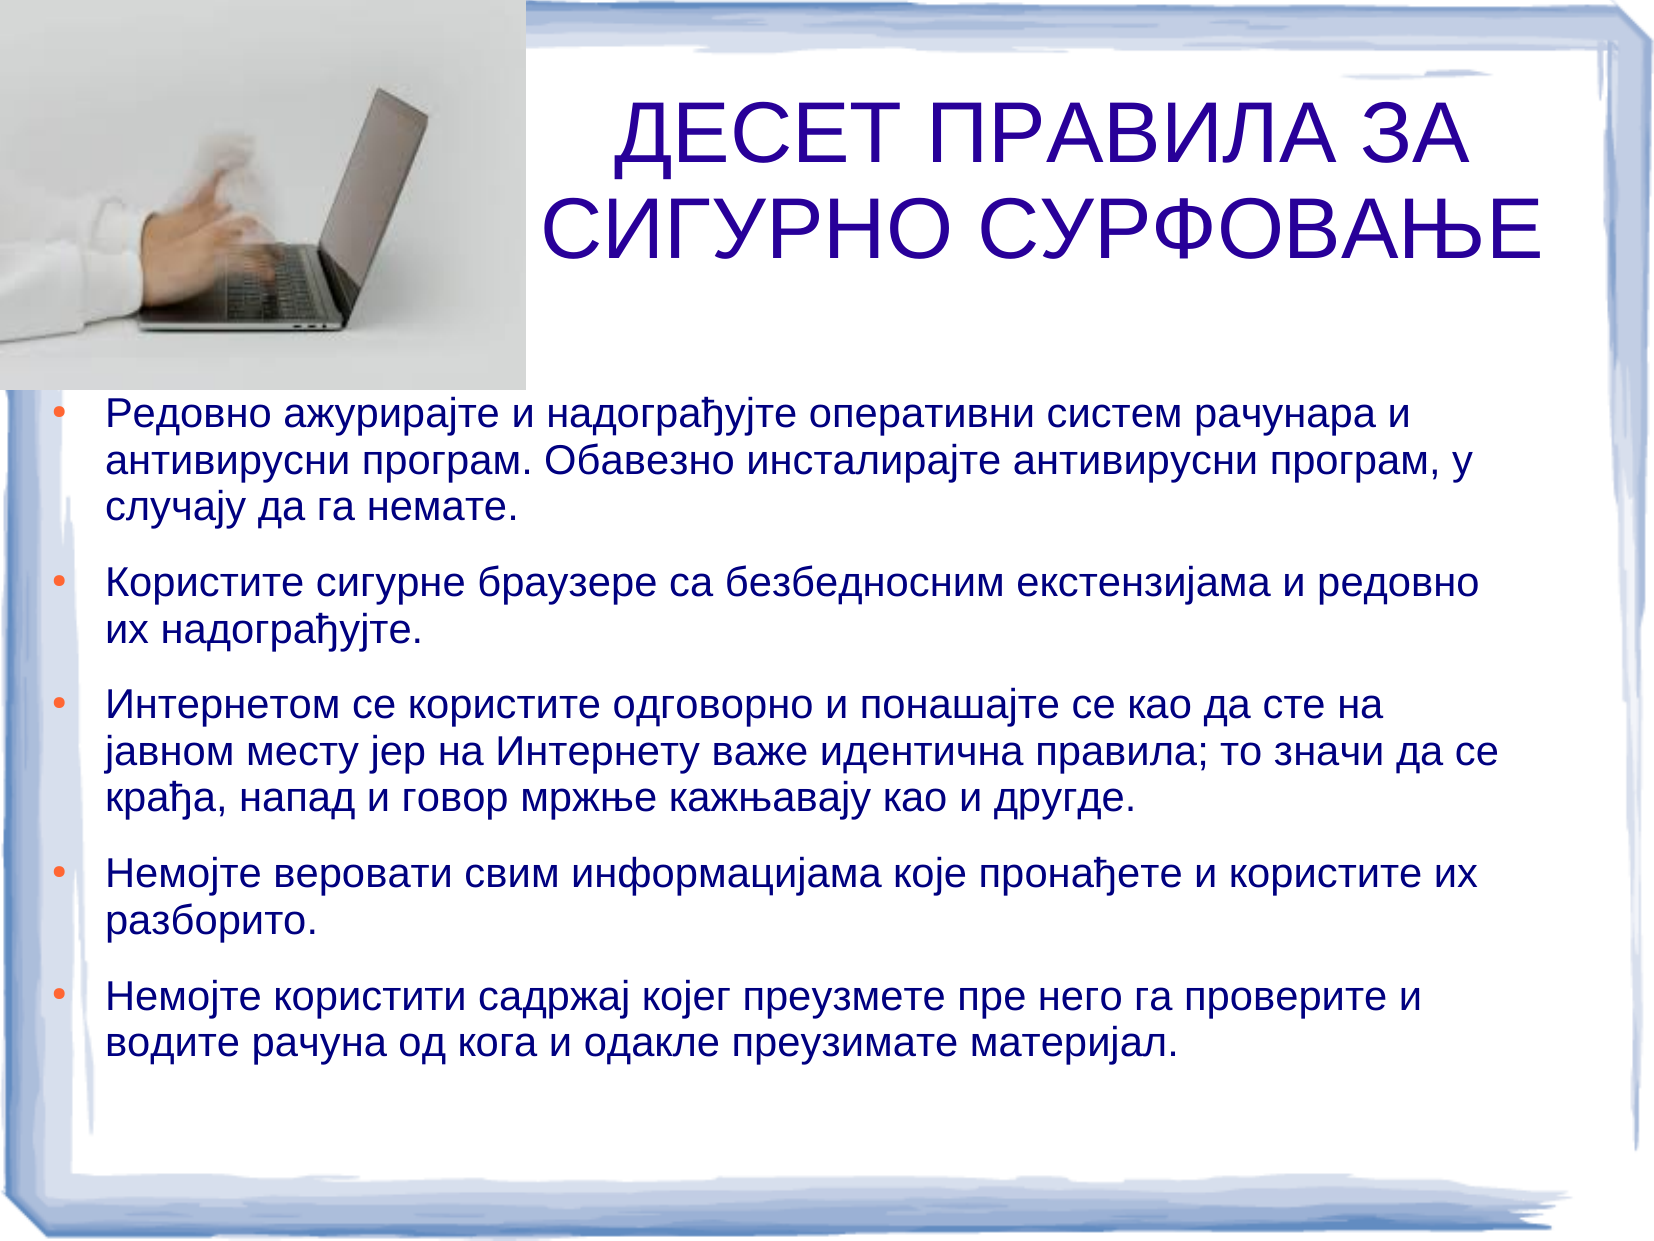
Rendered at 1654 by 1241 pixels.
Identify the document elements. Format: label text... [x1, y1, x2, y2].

list Редовно ажурирајте и надограђујте оперативни систем рачунара и антивирусни програм. Обавезно инсталирајте антивирусни програм, у случају да га немате. Користите сигурне браузере са безбедносним екстензијама и редовно их надограђујте. Интернетом се користите одговорно и понашајте се као да сте на јавном месту јер на Интернету важе идентична правила; то значи да се крађа, напад и говор мржње кажњавају као и другде. Немојте веровати свим информацијама које пронађете и користите их разборито. Немојте користити садржај којег преузмете пре него га проверите и водите рачуна од кога и одакле преузимате материјал. [34, 390, 1501, 1241]
picture [0, 0, 1654, 1241]
title ДЕСЕТ ПРАВИЛА ЗА СИГУРНО СУРФОВАЊЕ [540, 35, 1546, 325]
